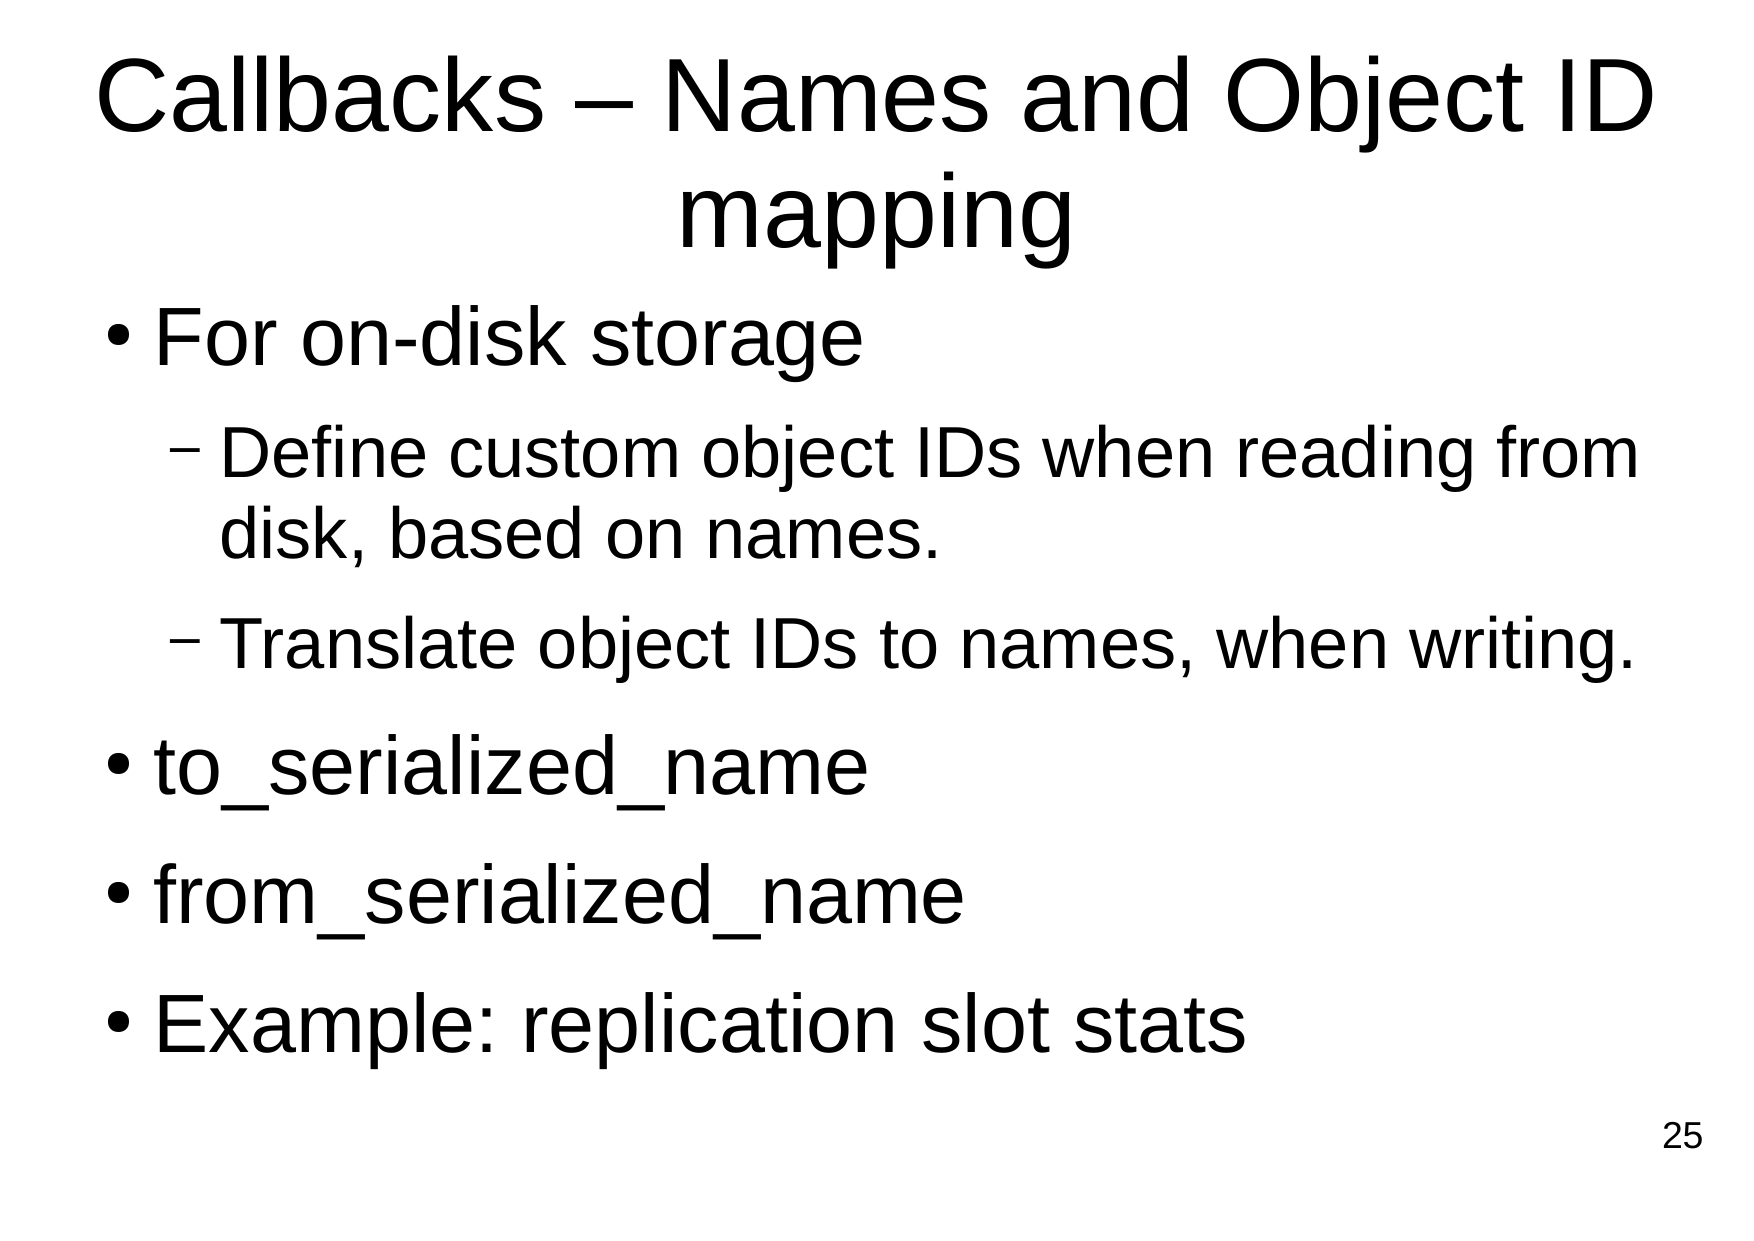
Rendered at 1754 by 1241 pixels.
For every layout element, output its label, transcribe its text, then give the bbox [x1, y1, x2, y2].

list For on-disk storage Define custom object IDs when reading from disk, based on names. Translate object IDs to names, when writing. to_serialized_name from_serialized_name Example: replication slot stats [87, 290, 1667, 1081]
title Callbacks – Names and Object ID mapping [87, 0, 1667, 290]
text_box <number> [1447, 1106, 1719, 1201]
